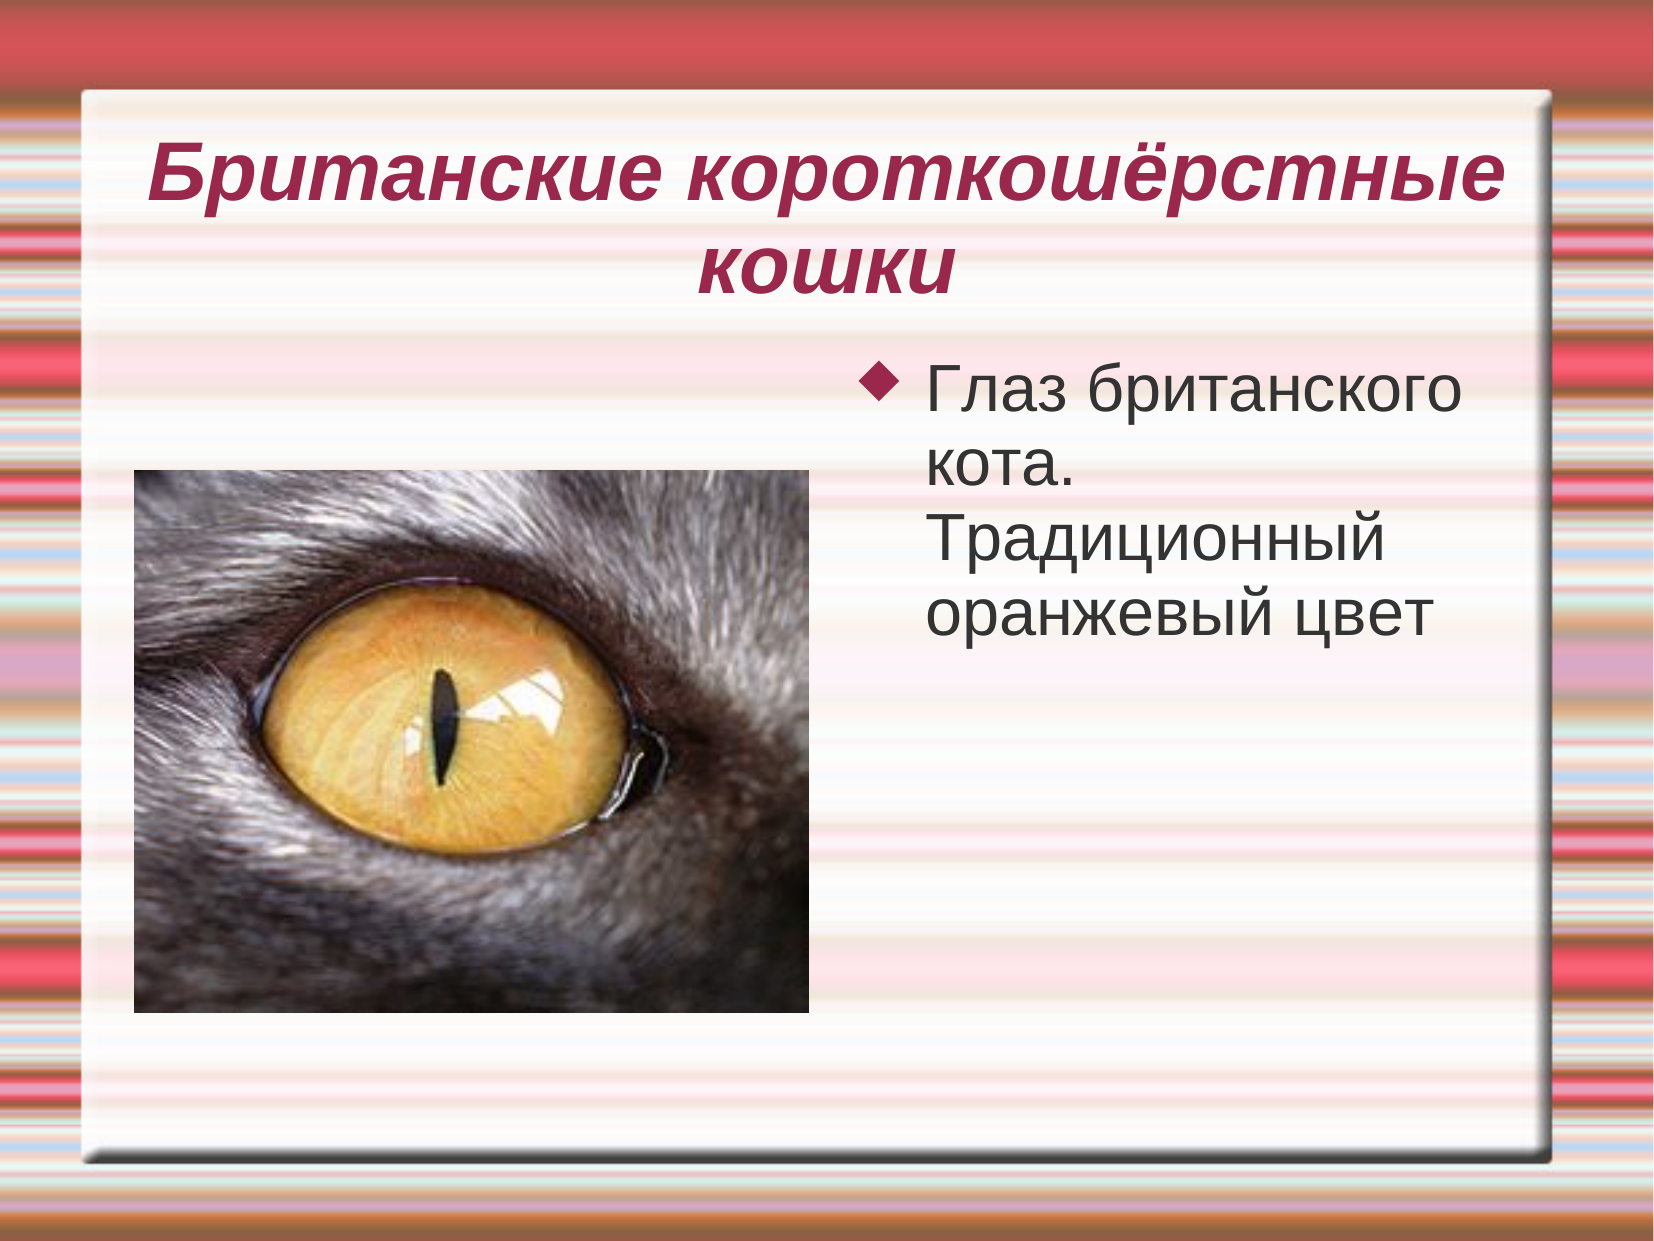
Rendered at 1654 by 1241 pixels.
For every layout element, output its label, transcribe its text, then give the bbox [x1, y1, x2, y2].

picture [0, 0, 1654, 1241]
title Британские короткошёрстные кошки [121, 122, 1534, 315]
list Глаз британского кота. Традиционный оранжевый цвет [842, 350, 1517, 1118]
